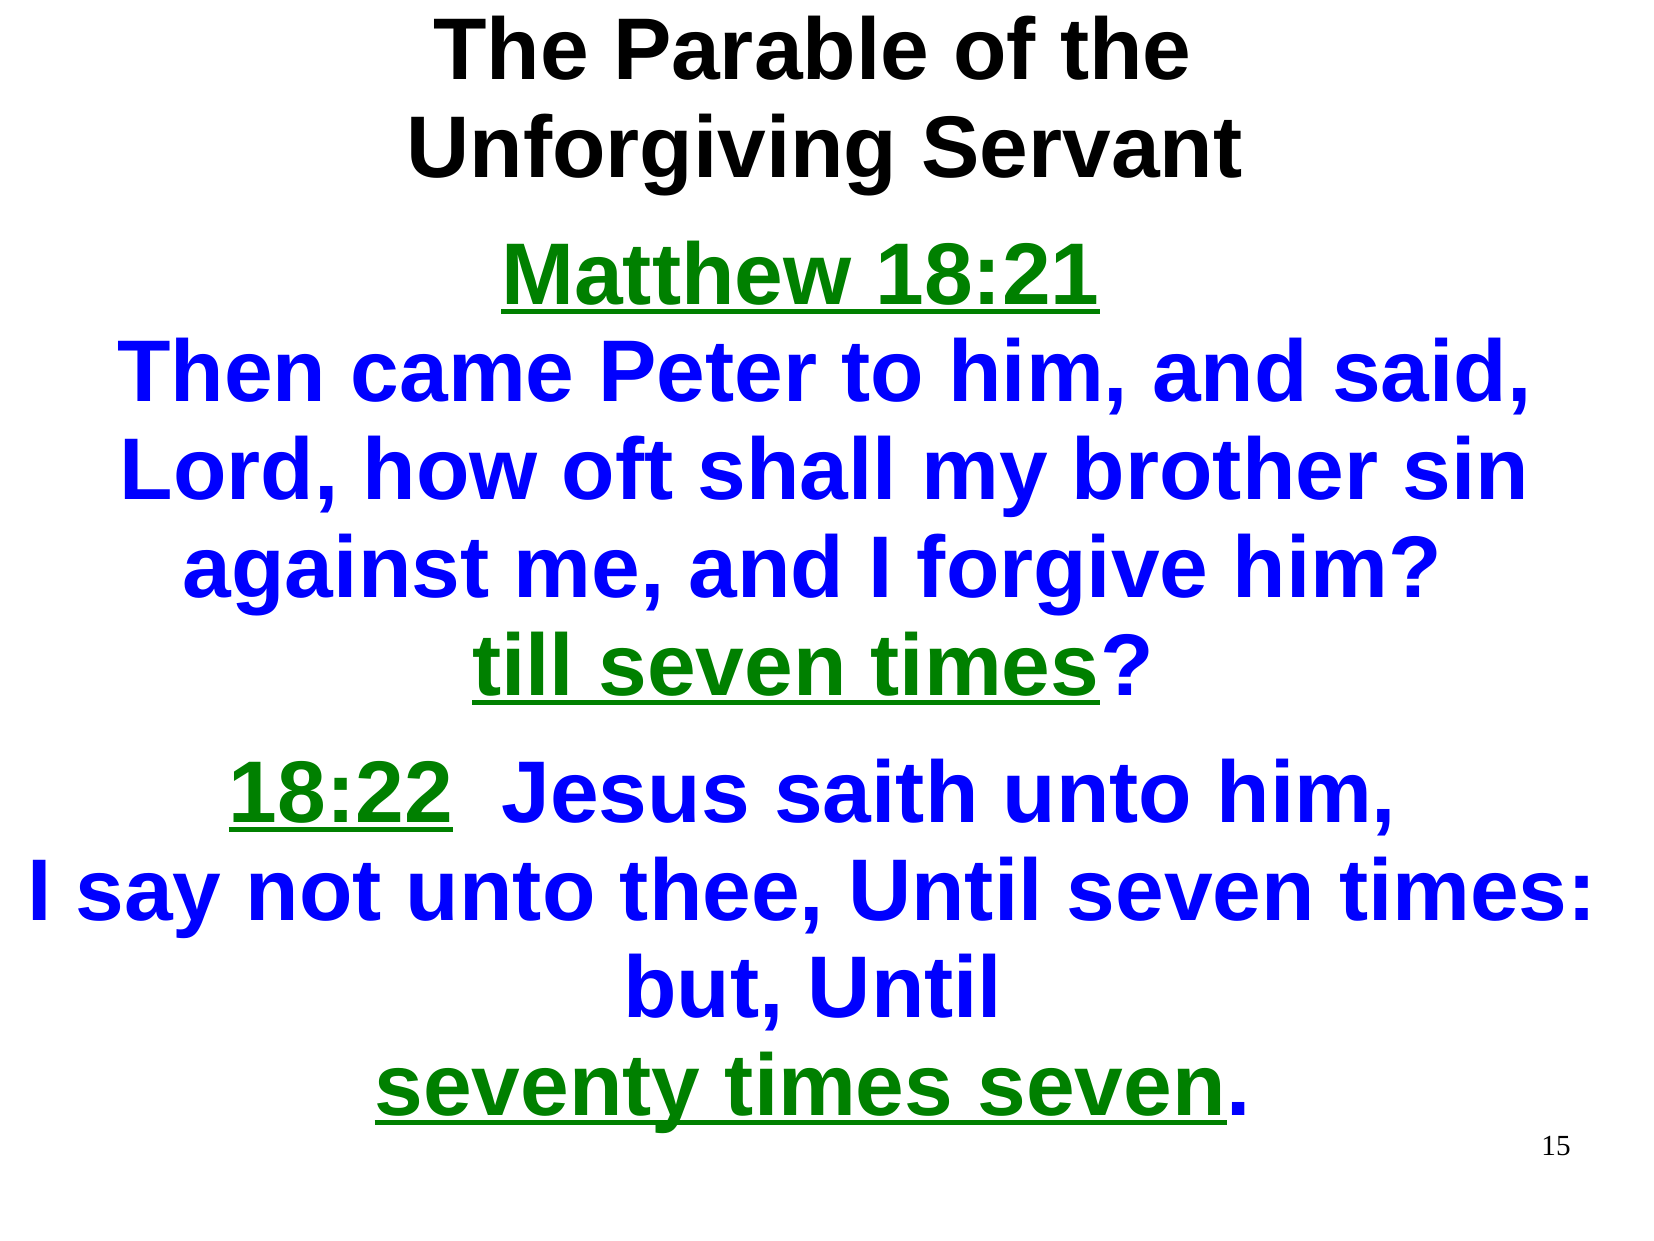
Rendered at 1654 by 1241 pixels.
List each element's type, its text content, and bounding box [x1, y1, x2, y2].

list The Parable of the Unforgiving Servant Matthew 18:21 Then came Peter to him, and said, Lord, how oft shall my brother sin against me, and I forgive him? till seven times? 18:22 Jesus saith unto him, I say not unto thee, Until seven times: but, Until seventy times seven. [0, 0, 1651, 1238]
